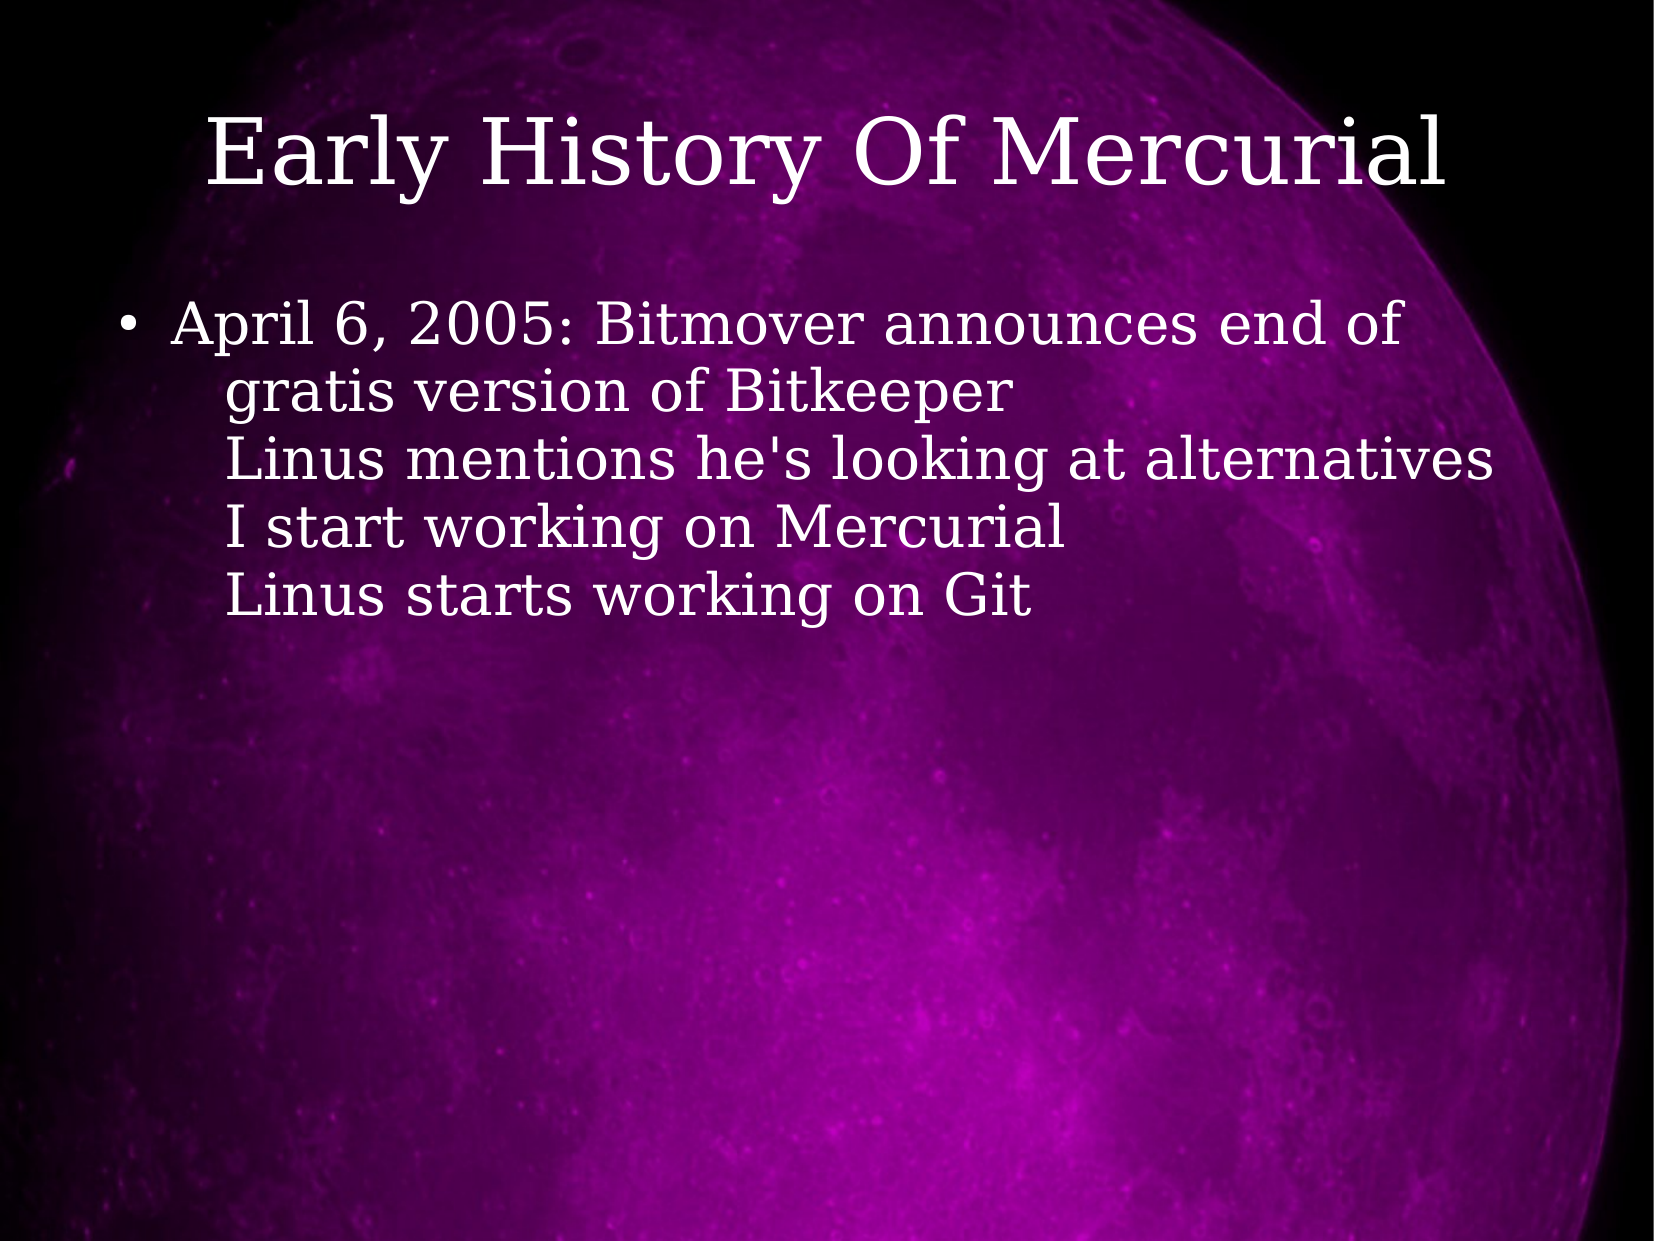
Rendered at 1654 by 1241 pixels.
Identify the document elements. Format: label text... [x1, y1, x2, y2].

picture [0, 0, 1654, 1241]
title Early History Of Mercurial [82, 49, 1571, 257]
list April 6, 2005: Bitmover announces end of gratis version of Bitkeeper Linus mentions he's looking at alternatives I start working on Mercurial Linus starts working on Git [82, 290, 1571, 1109]
